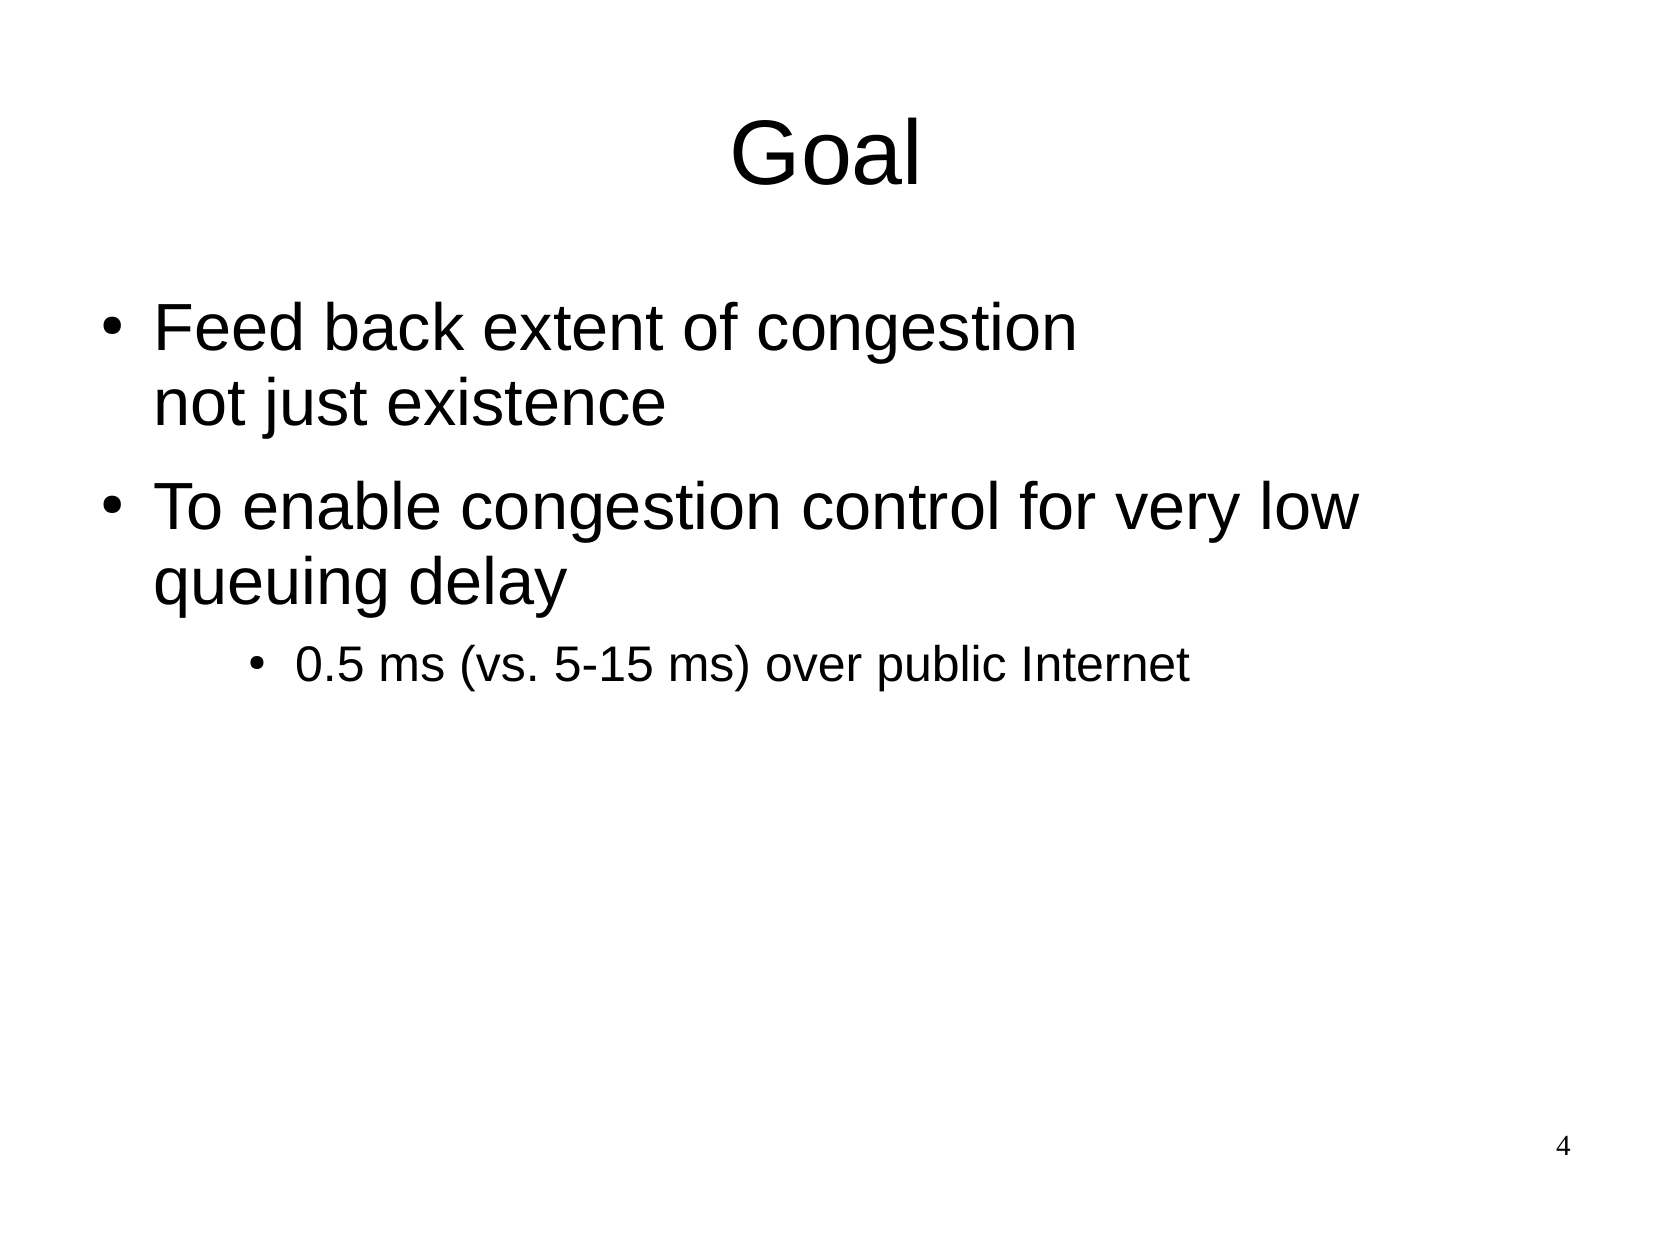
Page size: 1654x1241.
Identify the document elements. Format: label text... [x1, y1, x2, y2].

title Goal [82, 49, 1571, 257]
list Feed back extent of congestion not just existence To enable congestion control for very low queuing delay 0.5 ms (vs. 5-15 ms) over public Internet [82, 290, 1571, 1010]
